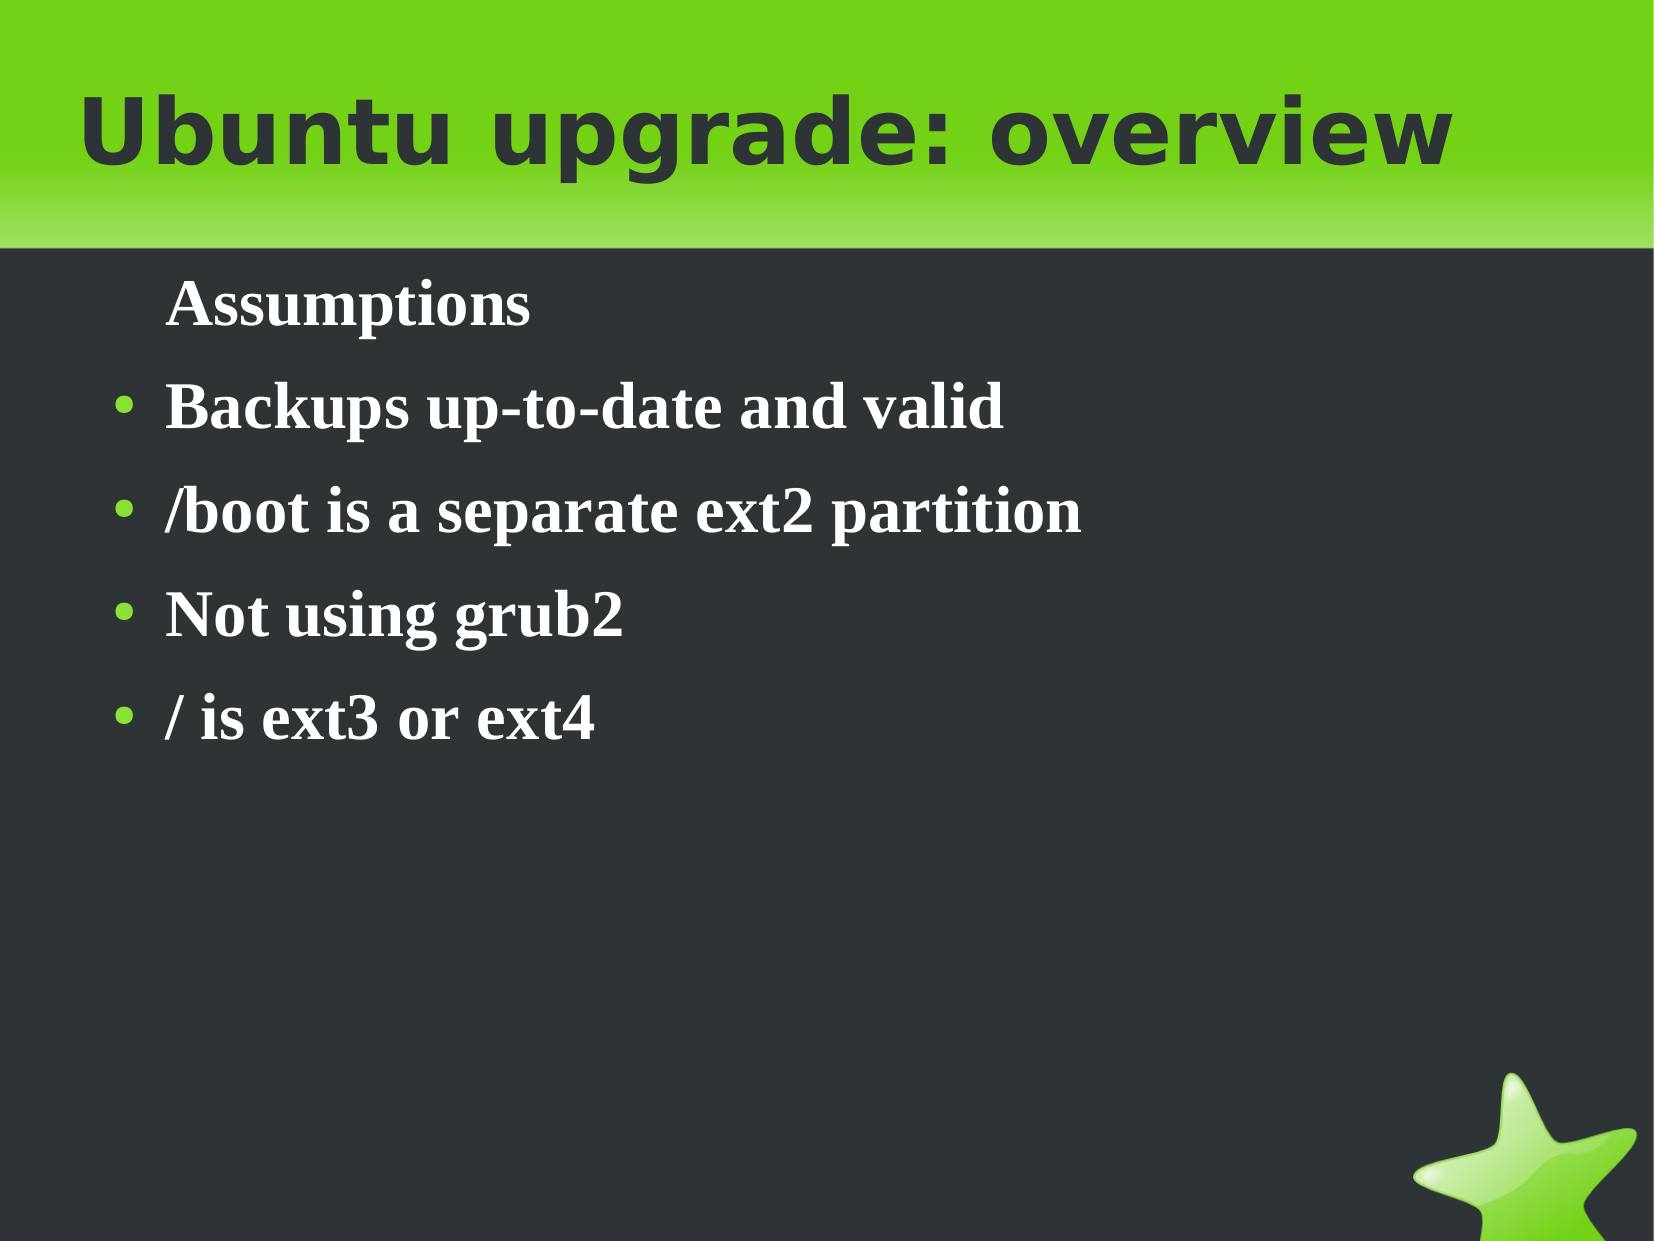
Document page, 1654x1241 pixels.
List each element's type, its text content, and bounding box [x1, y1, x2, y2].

list Assumptions Backups up-to-date and valid /boot is a separate ext2 partition Not using grub2 / is ext3 or ext4 [76, 265, 1565, 1123]
picture [0, 0, 1654, 1241]
title Ubuntu upgrade: overview [76, 29, 1565, 237]
